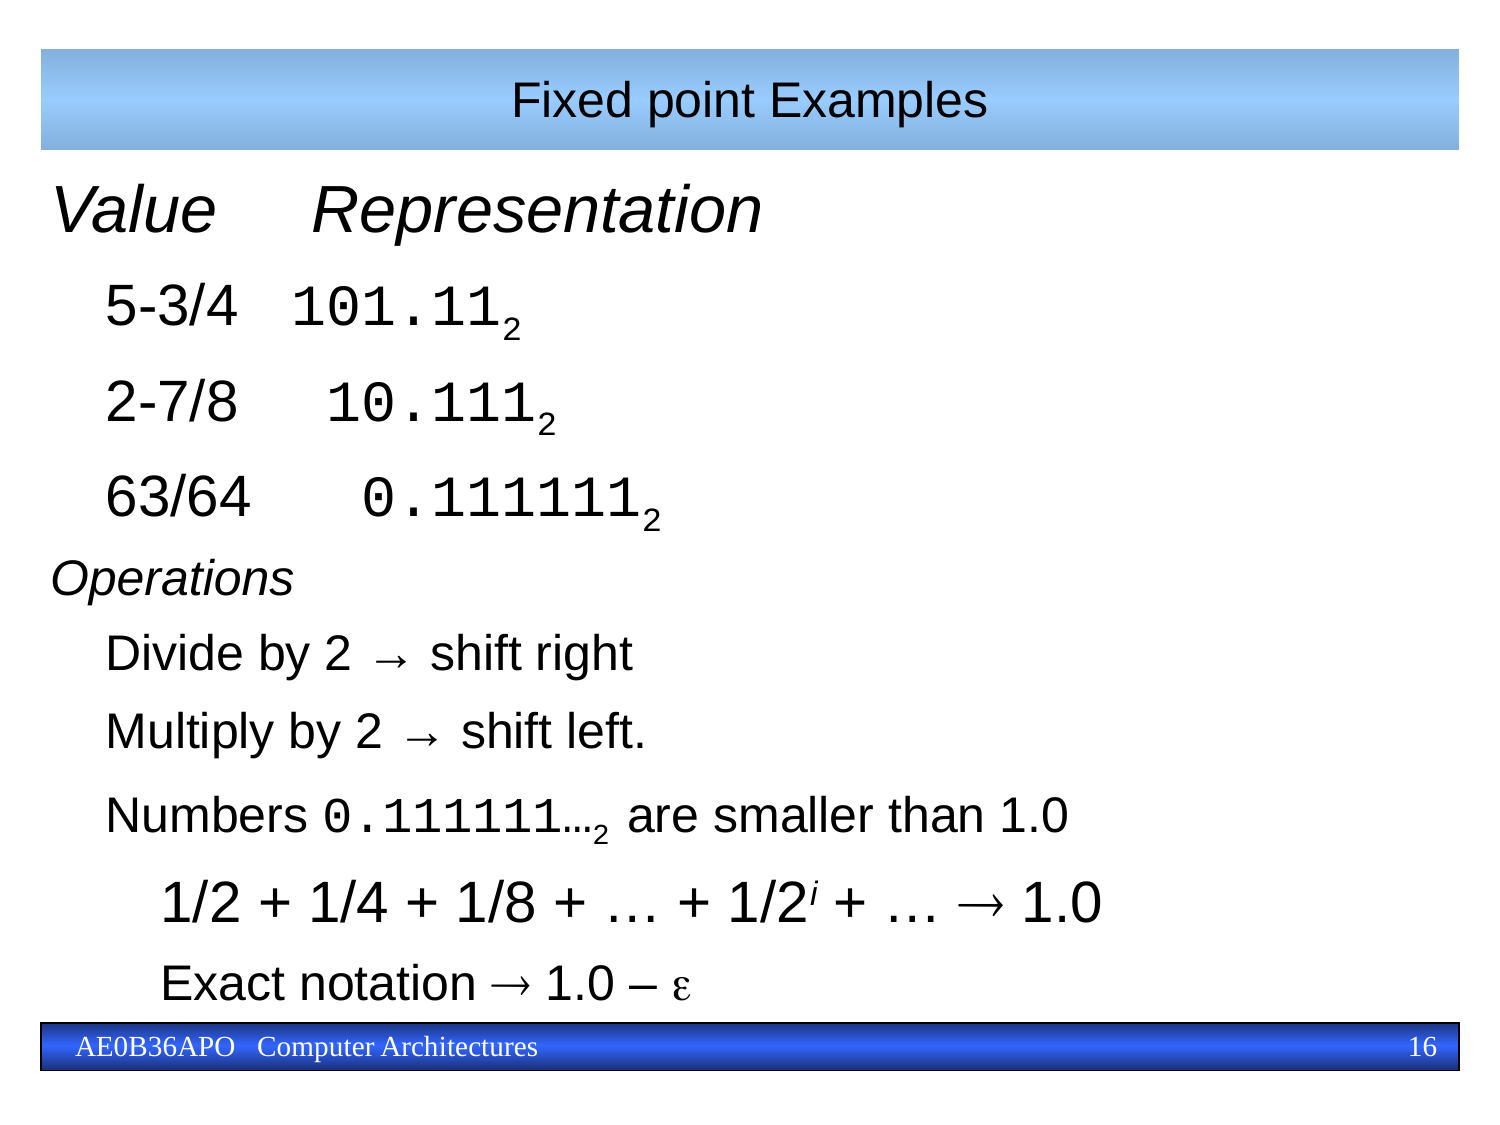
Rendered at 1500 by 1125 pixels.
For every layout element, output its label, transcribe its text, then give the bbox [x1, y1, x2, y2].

text_box Value Representation 5-3/4 101.112 2-7/8 10.1112 63/64 0.1111112 Operations Divide by 2 → shift right Multiply by 2 → shift left. Numbers 0.111111…2 are smaller than 1.0 1/2 + 1/4 + 1/8 + … + 1/2i + …  1.0 Exact notation  1.0 –  [49, 174, 1415, 1033]
title Fixed point Examples [41, 49, 1459, 150]
